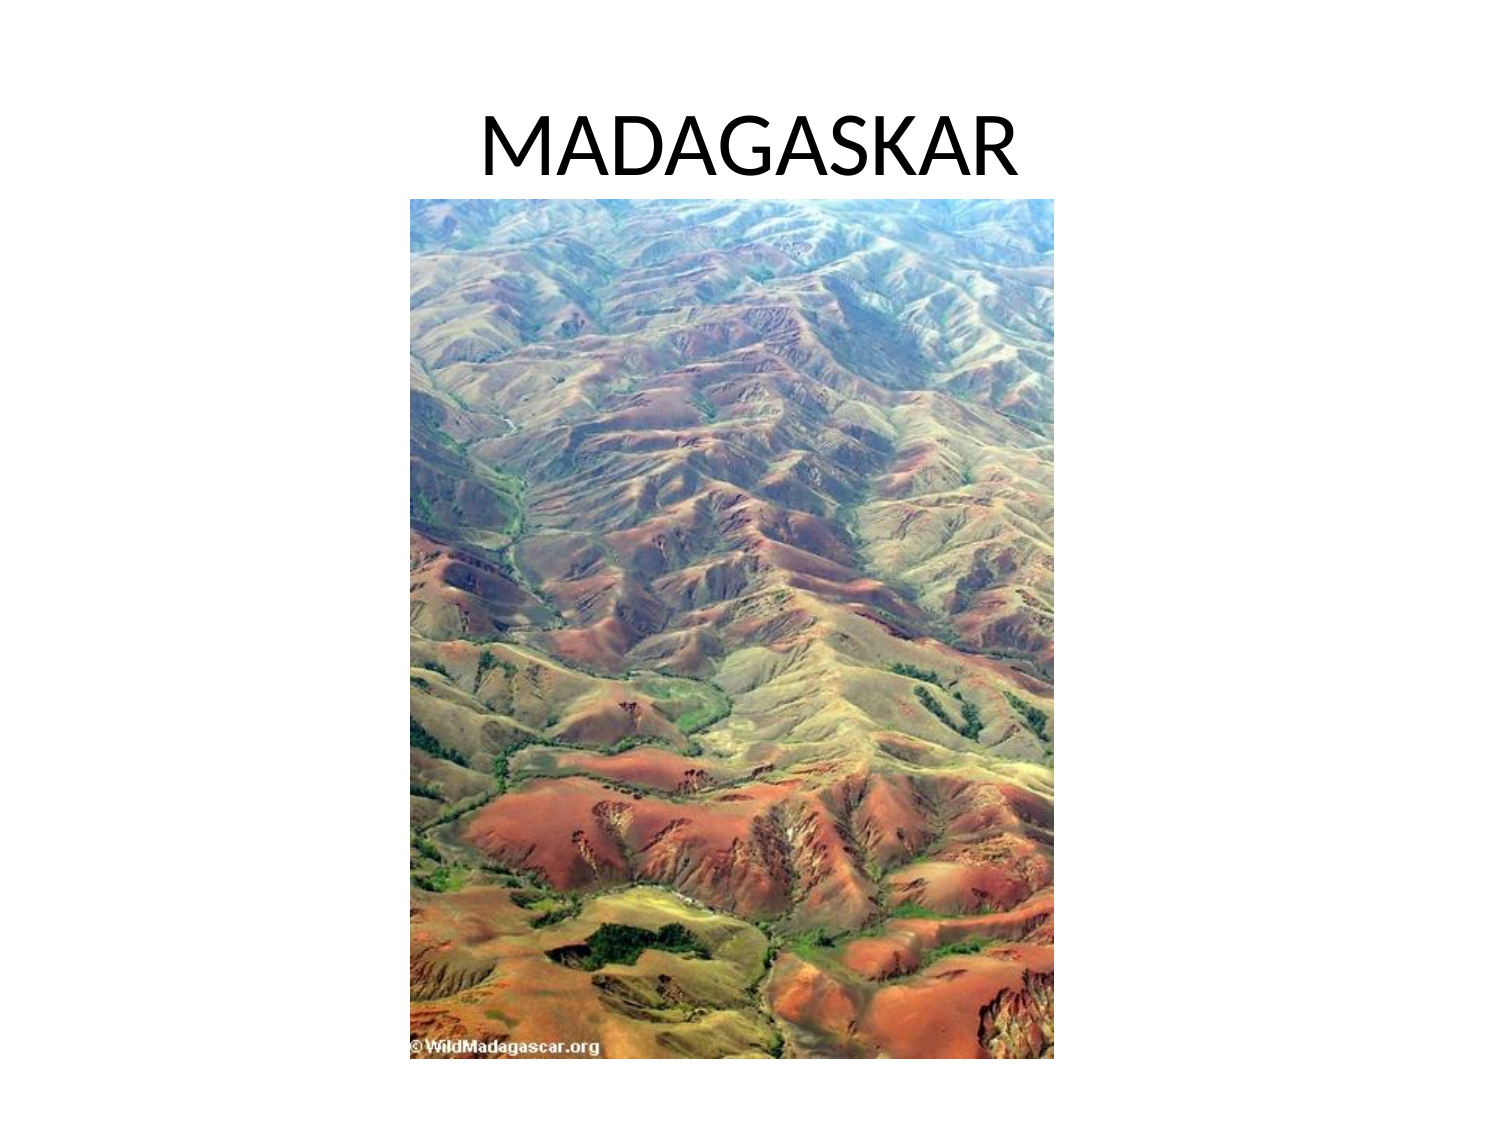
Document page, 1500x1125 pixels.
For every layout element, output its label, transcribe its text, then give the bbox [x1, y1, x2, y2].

picture [410, 233, 1054, 1059]
title MADAGASKAR [75, 45, 1425, 233]
